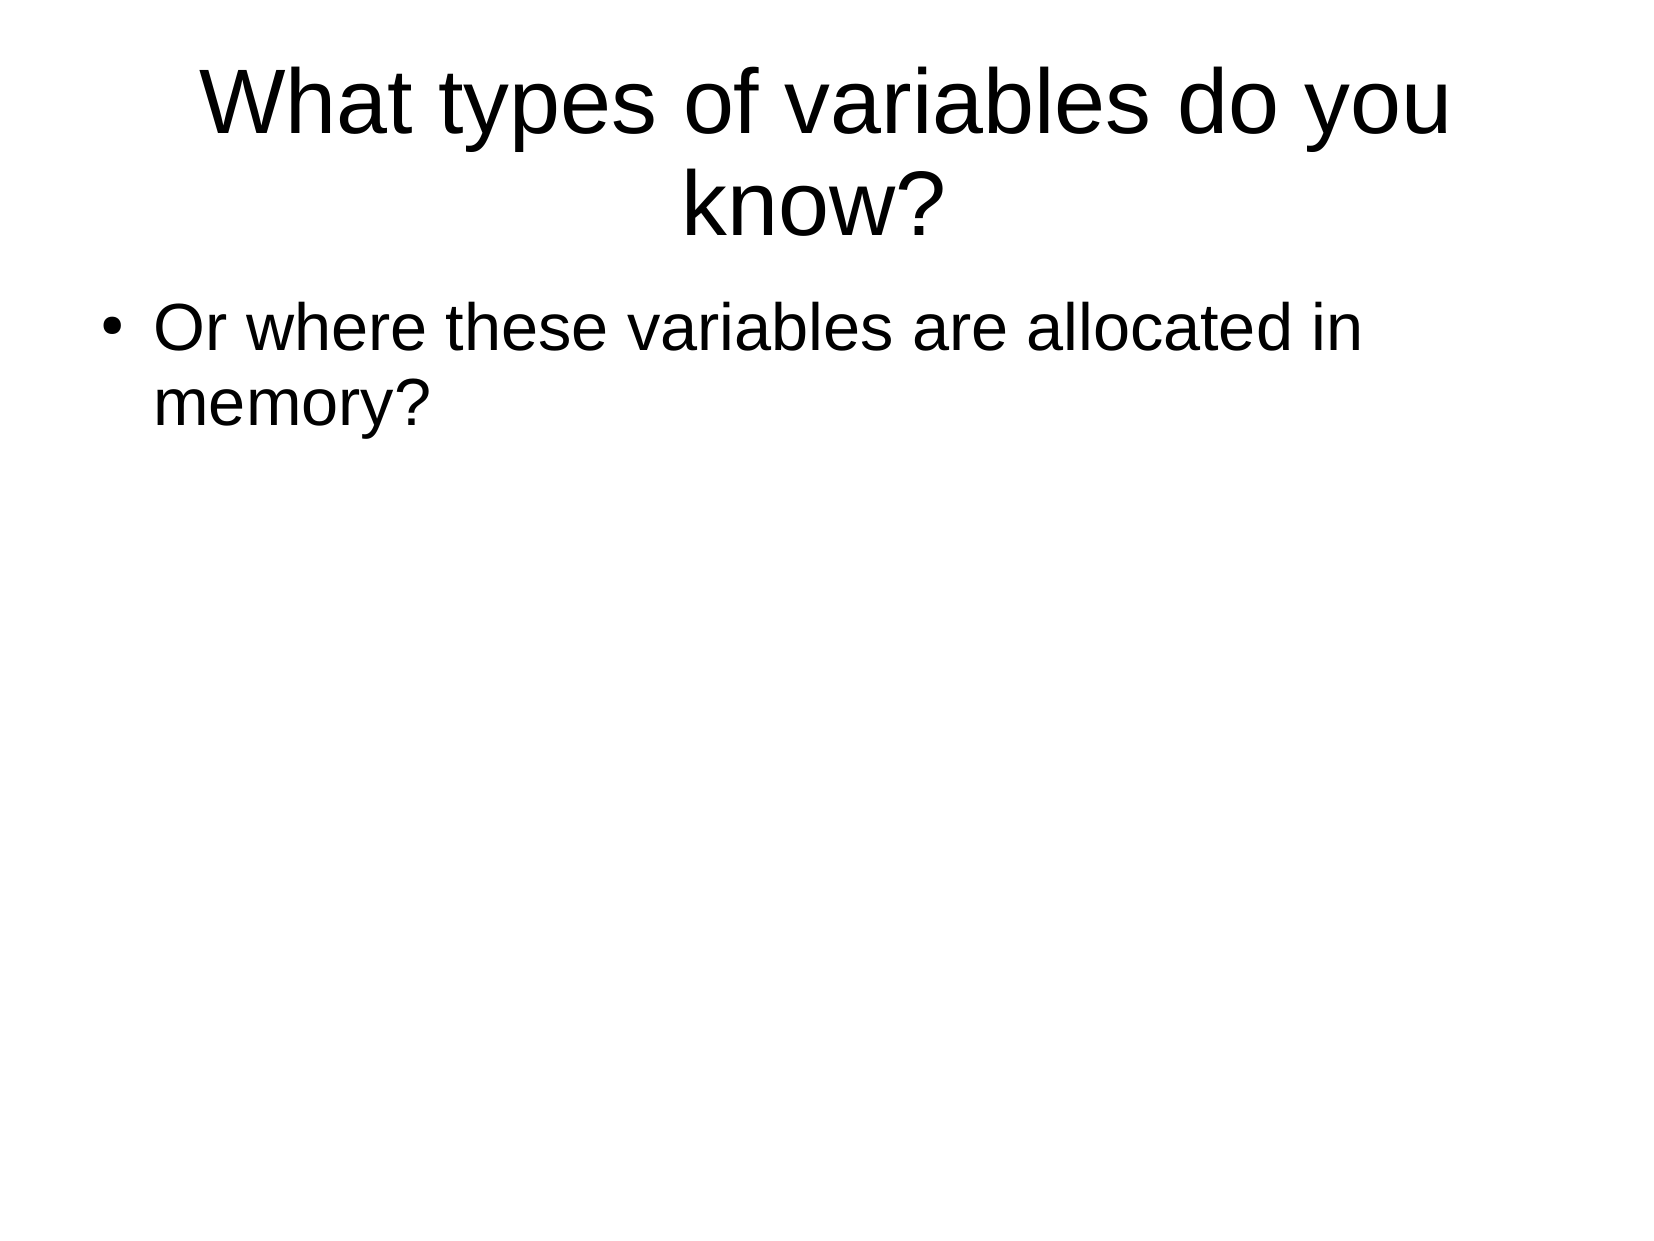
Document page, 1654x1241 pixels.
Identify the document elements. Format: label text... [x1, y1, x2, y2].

title What types of variables do you know? [82, 39, 1571, 266]
list Or where these variables are allocated in memory? [82, 290, 1571, 1010]
